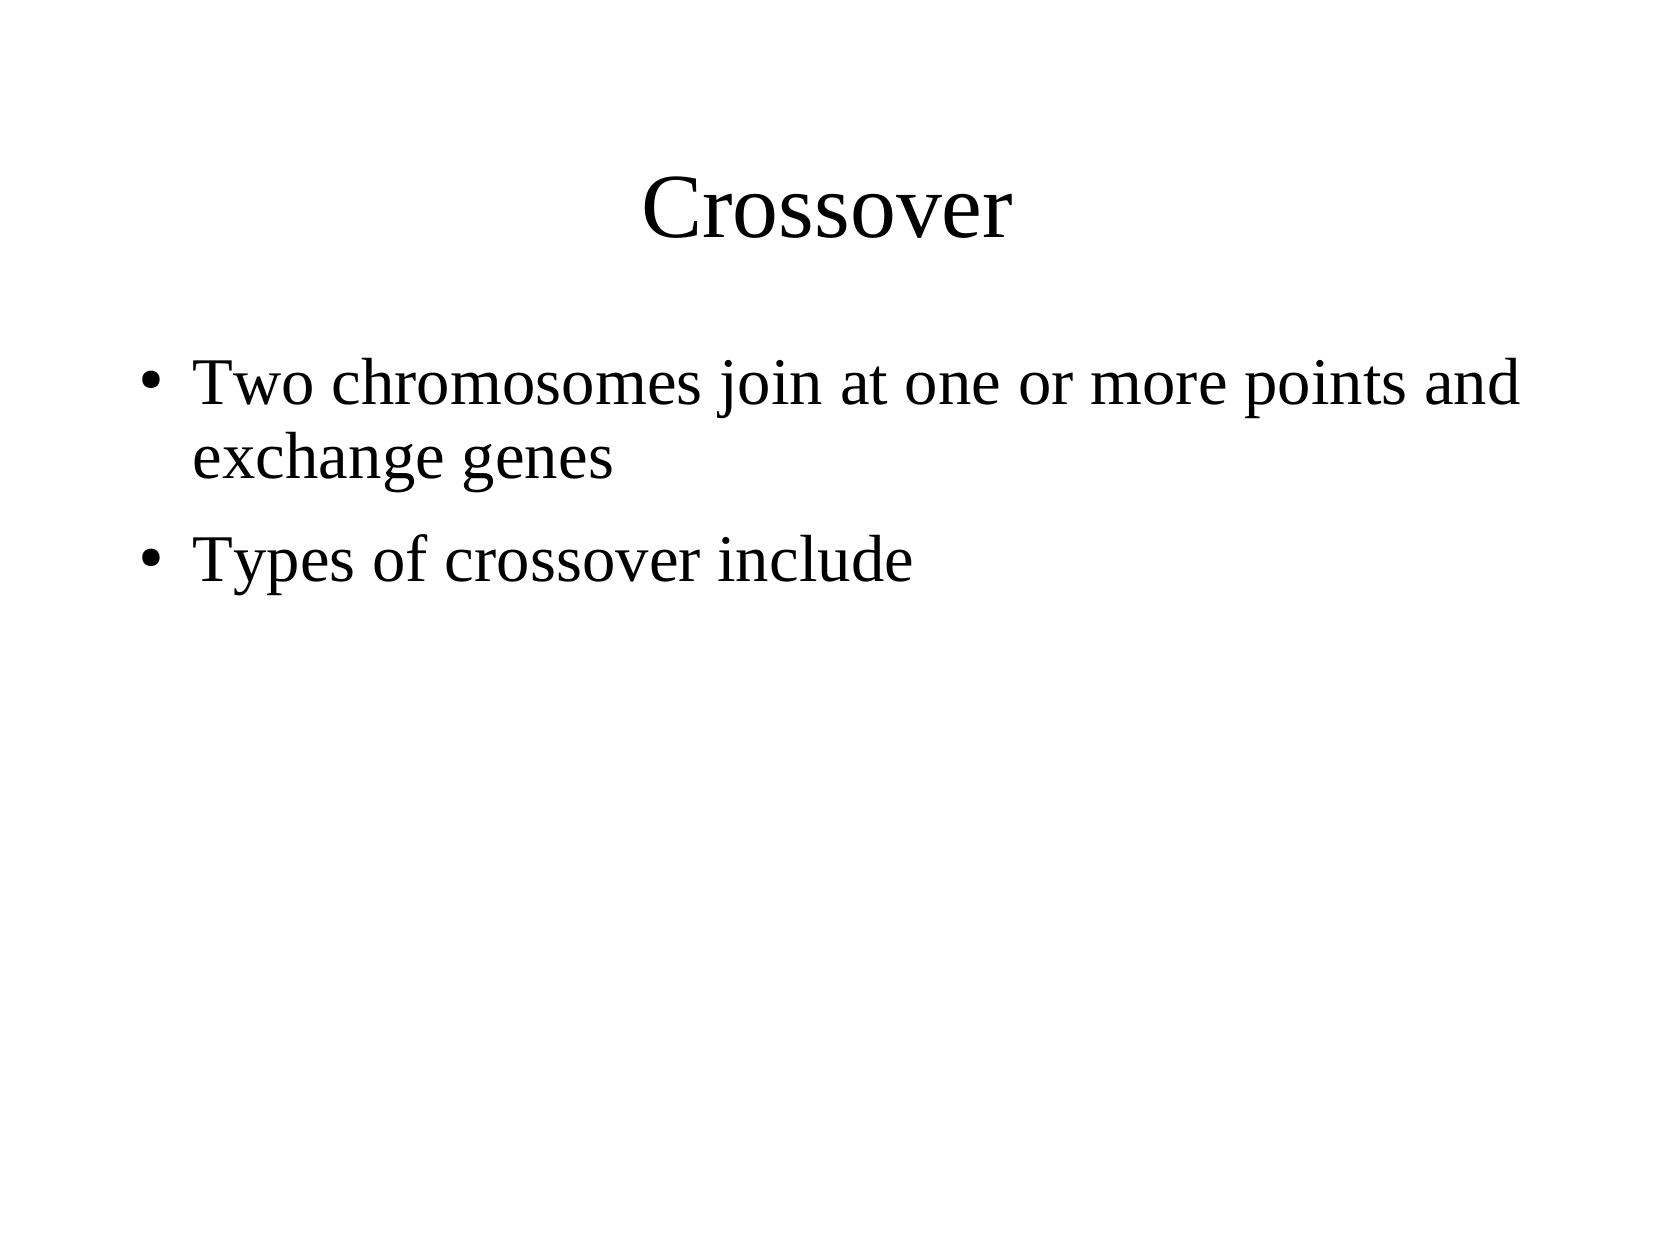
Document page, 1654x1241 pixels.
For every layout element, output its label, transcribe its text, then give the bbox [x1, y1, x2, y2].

title Crossover [121, 102, 1534, 311]
list Two chromosomes join at one or more points and exchange genes Types of crossover include [121, 344, 1534, 1127]
